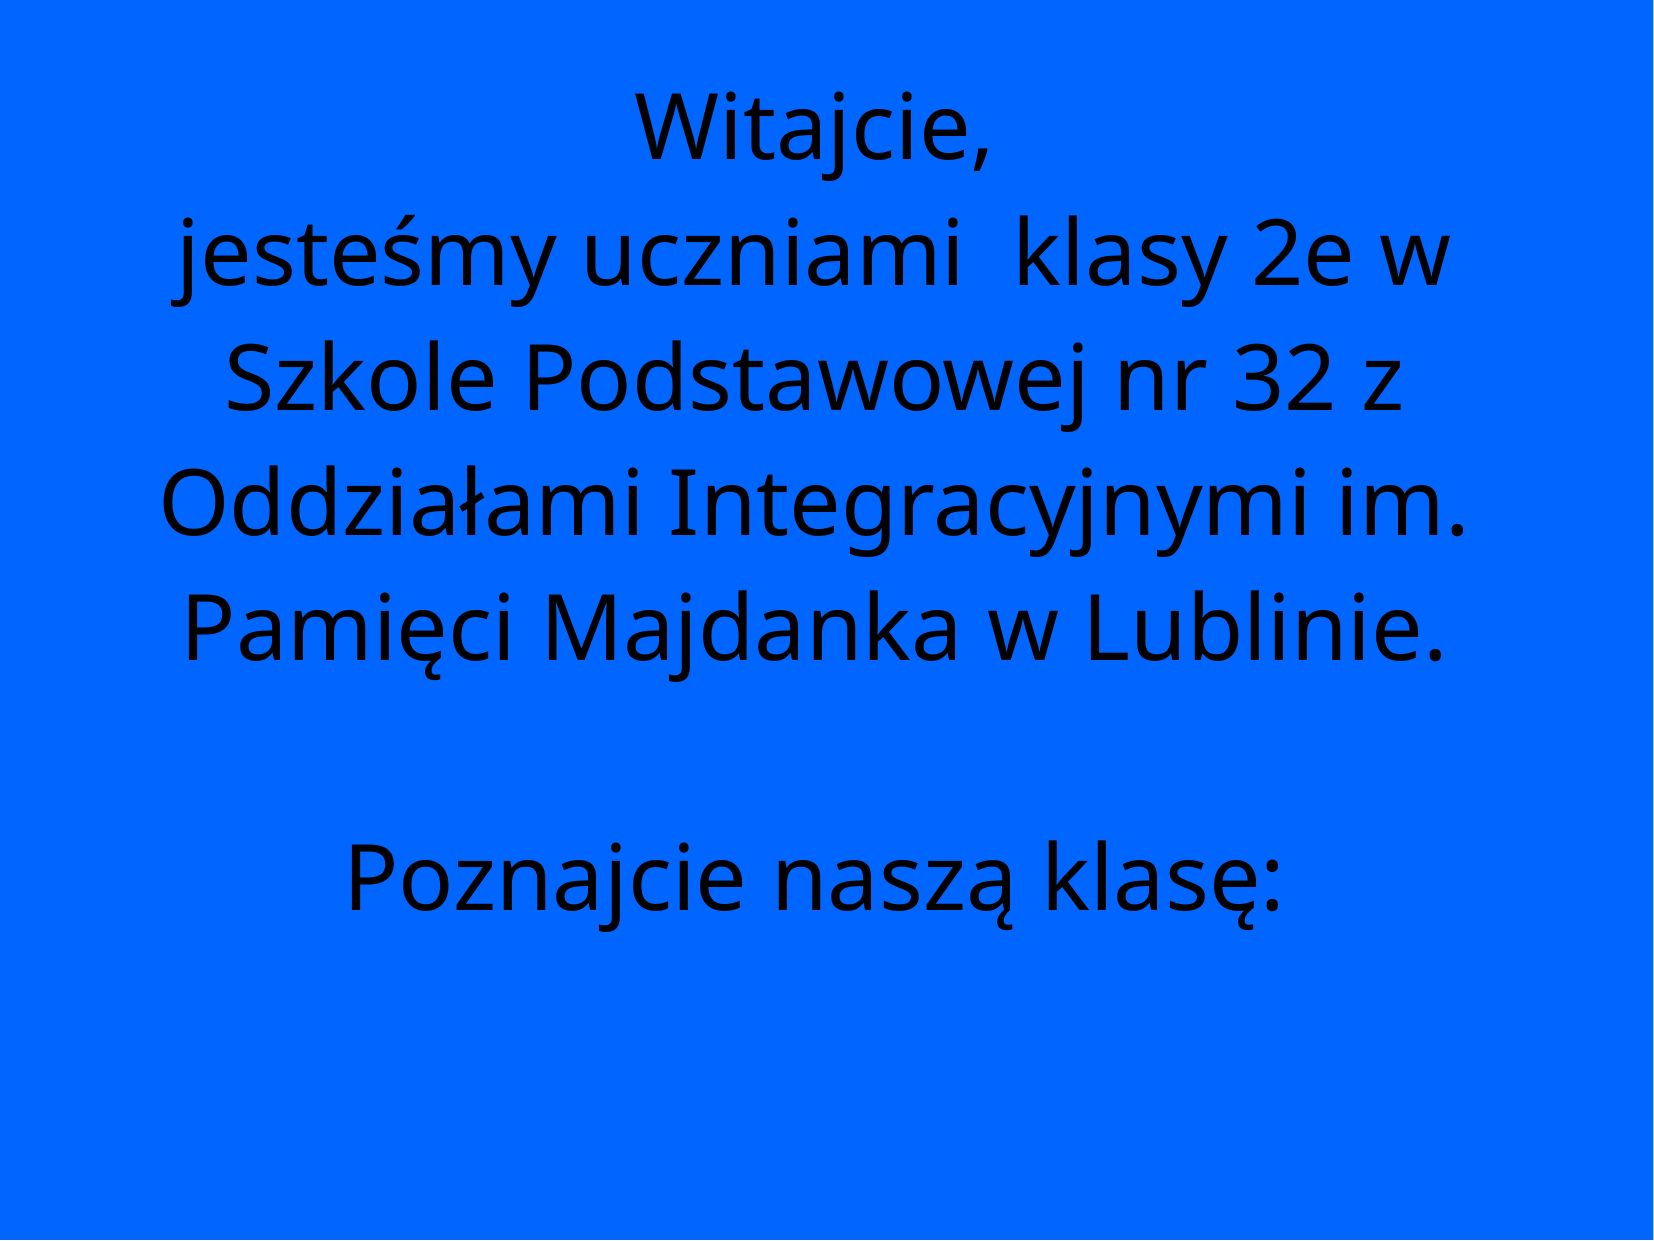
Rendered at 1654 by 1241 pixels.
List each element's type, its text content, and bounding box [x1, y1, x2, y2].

title Witajcie, jesteśmy uczniami klasy 2e w Szkole Podstawowej nr 32 z Oddziałami Integracyjnymi im. Pamięci Majdanka w Lublinie. Poznajcie naszą klasę: [70, 0, 1559, 1241]
